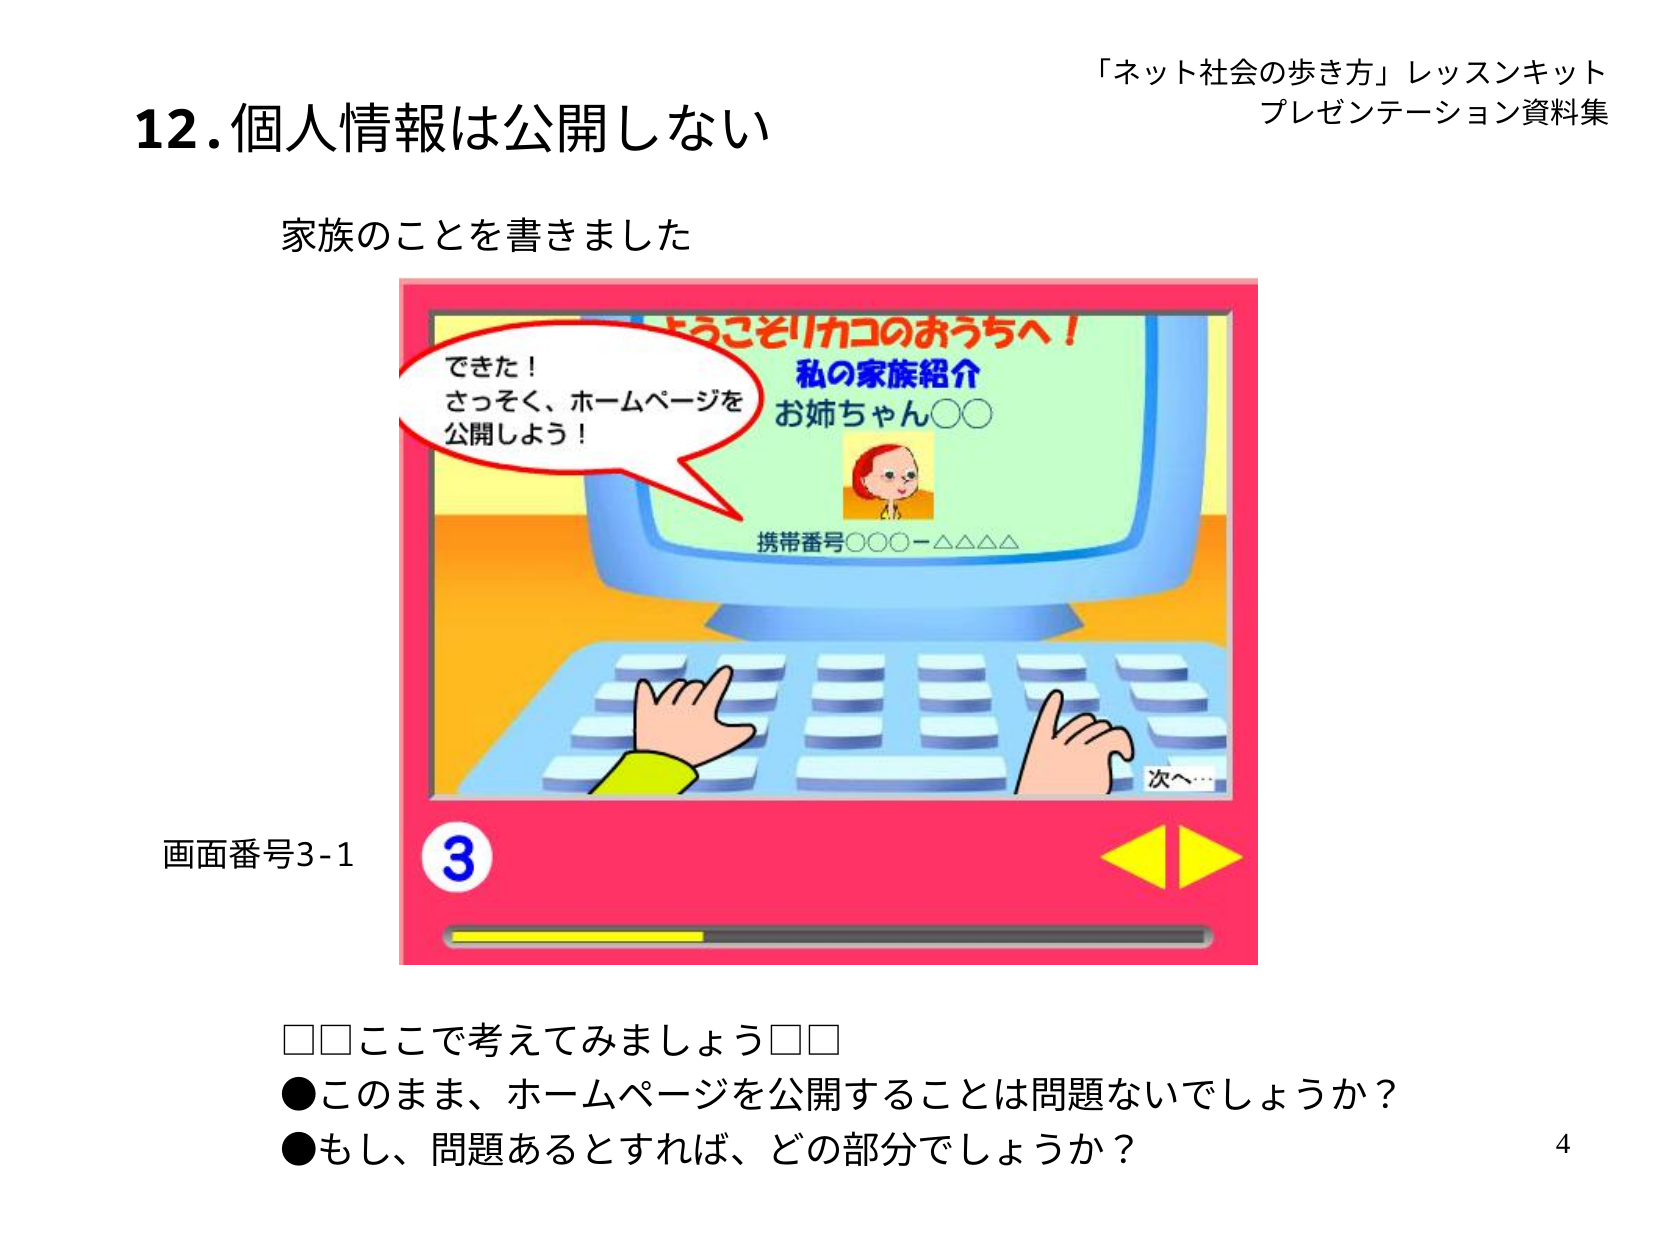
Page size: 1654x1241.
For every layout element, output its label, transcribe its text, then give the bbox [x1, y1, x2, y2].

text_box 家族のことを書きました [265, 206, 1064, 267]
picture [399, 277, 1258, 965]
text_box □□ここで考えてみましょう□□ ●このまま、ホームページを公開することは問題ないでしょうか？●もし、問題あるとすれば、どの部分でしょうか？ [265, 1003, 1447, 1182]
text_box 「ネット社会の歩き方」レッスンキット プレゼンテーション資料集 [1062, 44, 1625, 139]
text_box 12.個人情報は公開しない [118, 88, 1241, 169]
text_box 画面番号3-1 [147, 826, 384, 882]
